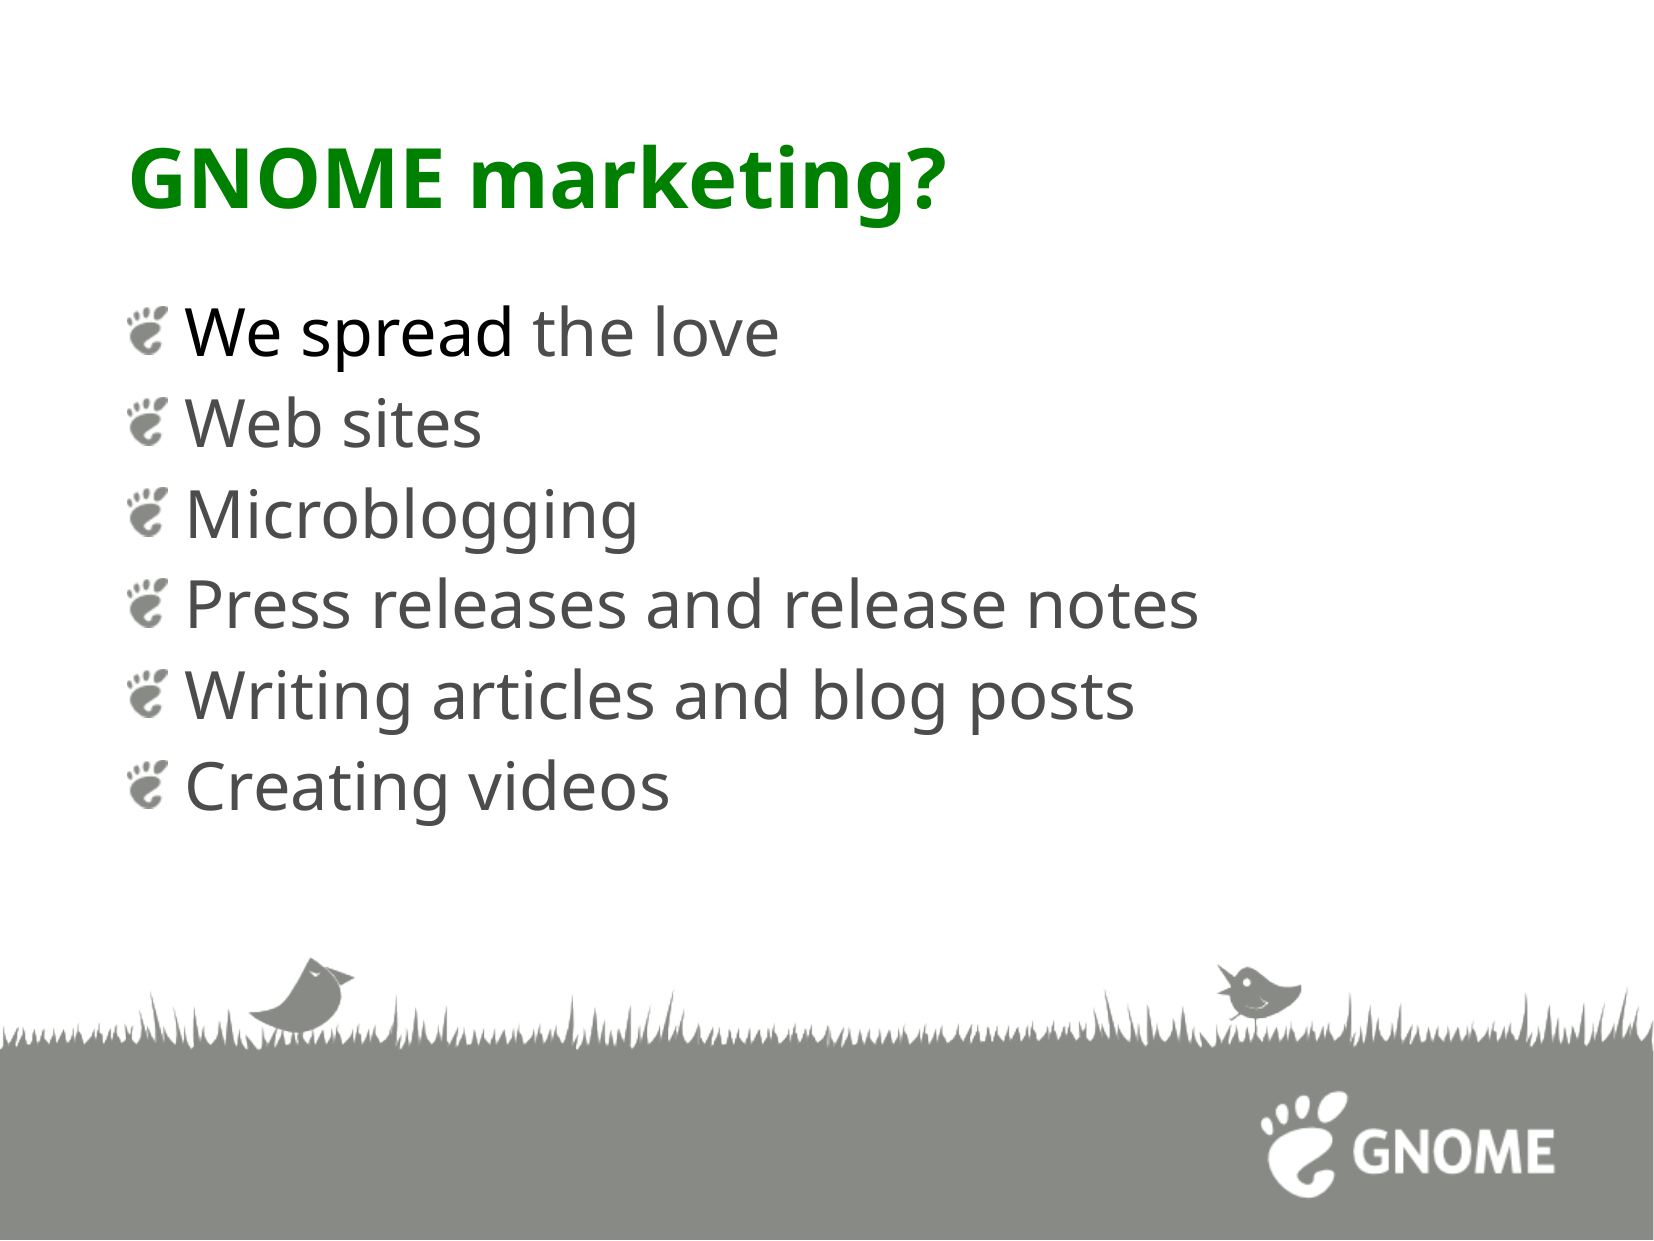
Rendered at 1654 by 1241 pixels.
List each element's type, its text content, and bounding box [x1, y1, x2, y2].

picture [0, 0, 1654, 1241]
text_box We spread the love Web sites Microblogging Press releases and release notes Writing articles and blog posts Creating videos [112, 277, 1276, 830]
text_box GNOME marketing? [112, 112, 1276, 239]
